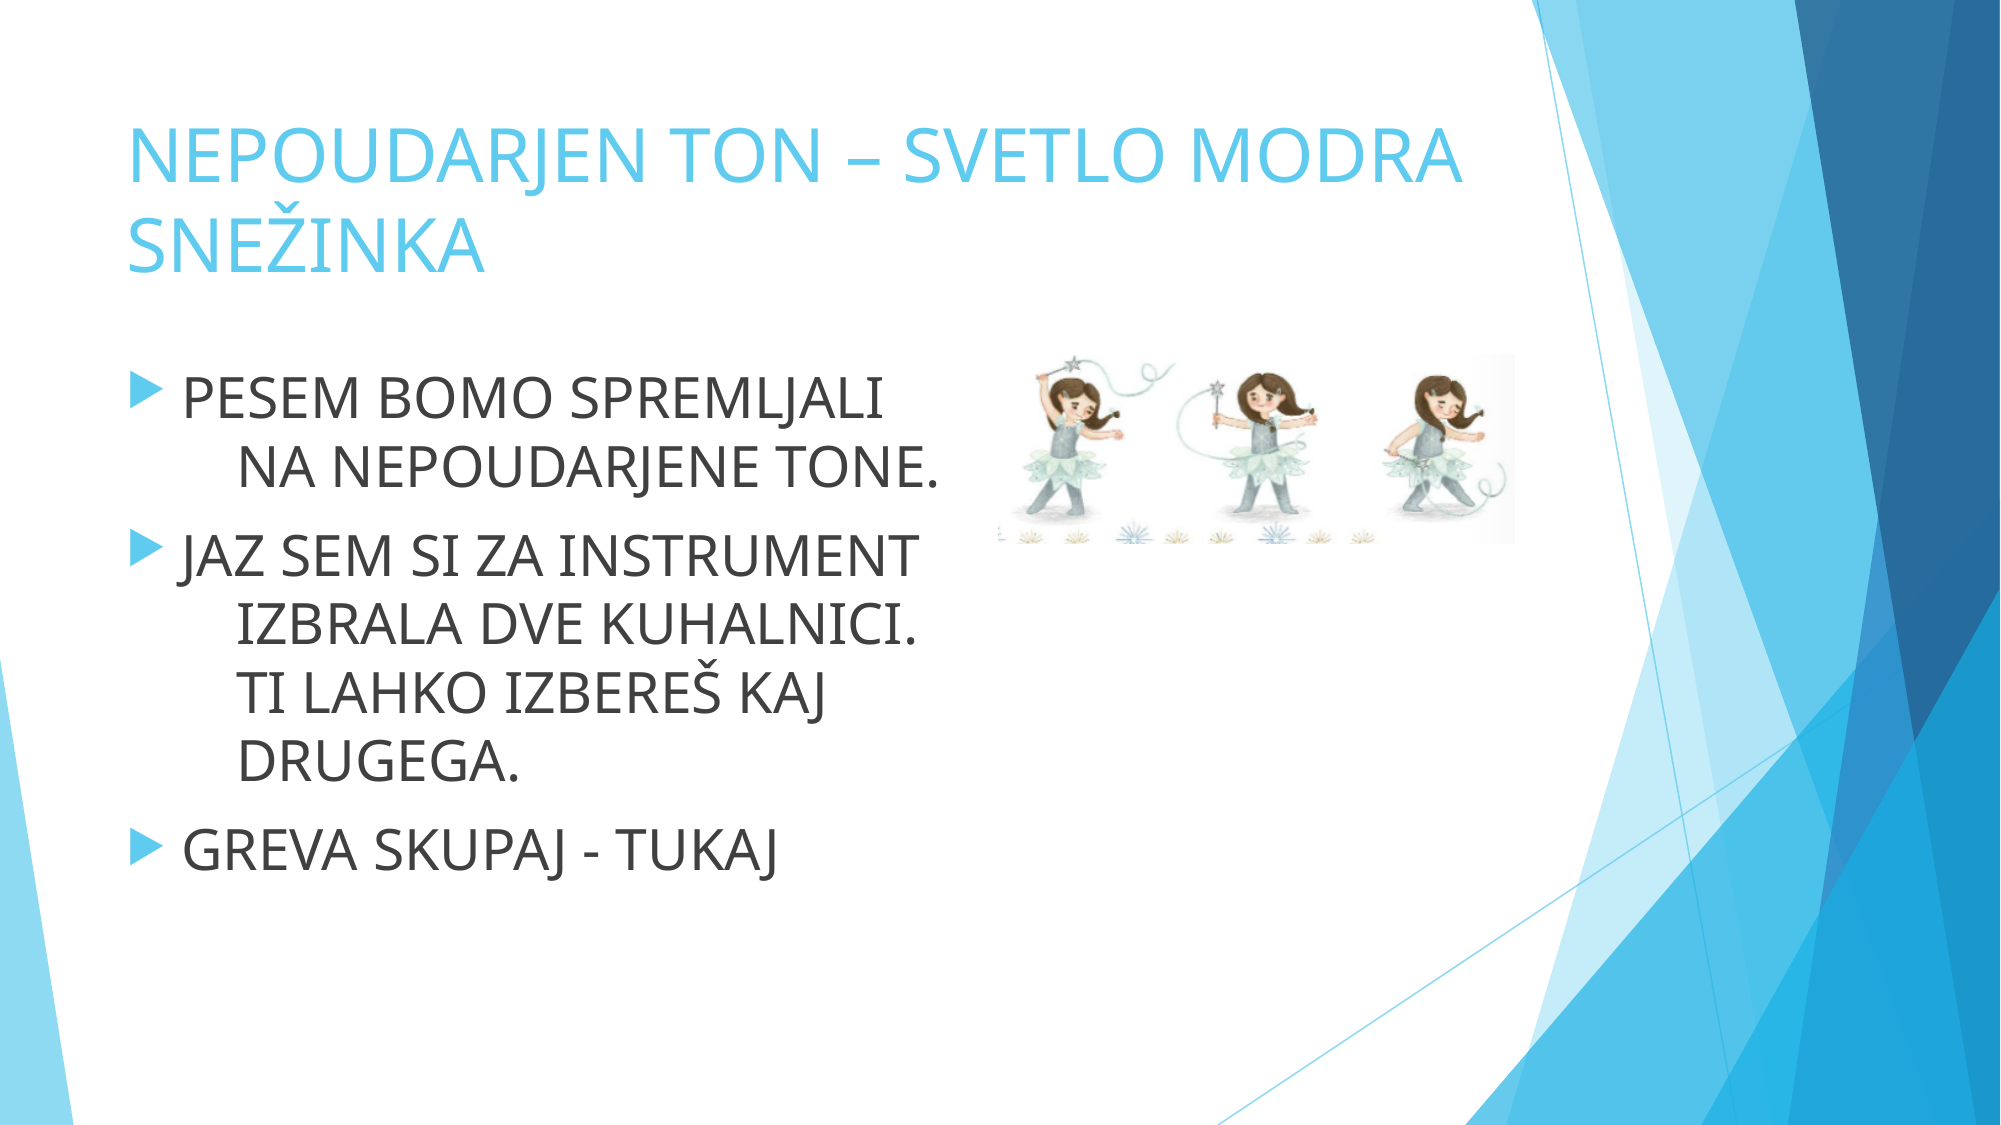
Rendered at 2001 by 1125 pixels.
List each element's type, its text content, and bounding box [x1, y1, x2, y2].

title NEPOUDARJEN TON – SVETLO MODRA SNEŽINKA [111, 99, 1522, 317]
list PESEM BOMO SPREMLJALI NA NEPOUDARJENE TONE. JAZ SEM SI ZA INSTRUMENT IZBRALA DVE KUHALNICI. TI LAHKO IZBEREŠ KAJ DRUGEGA. GREVA SKUPAJ - TUKAJ [111, 354, 968, 962]
picture [998, 354, 1515, 544]
